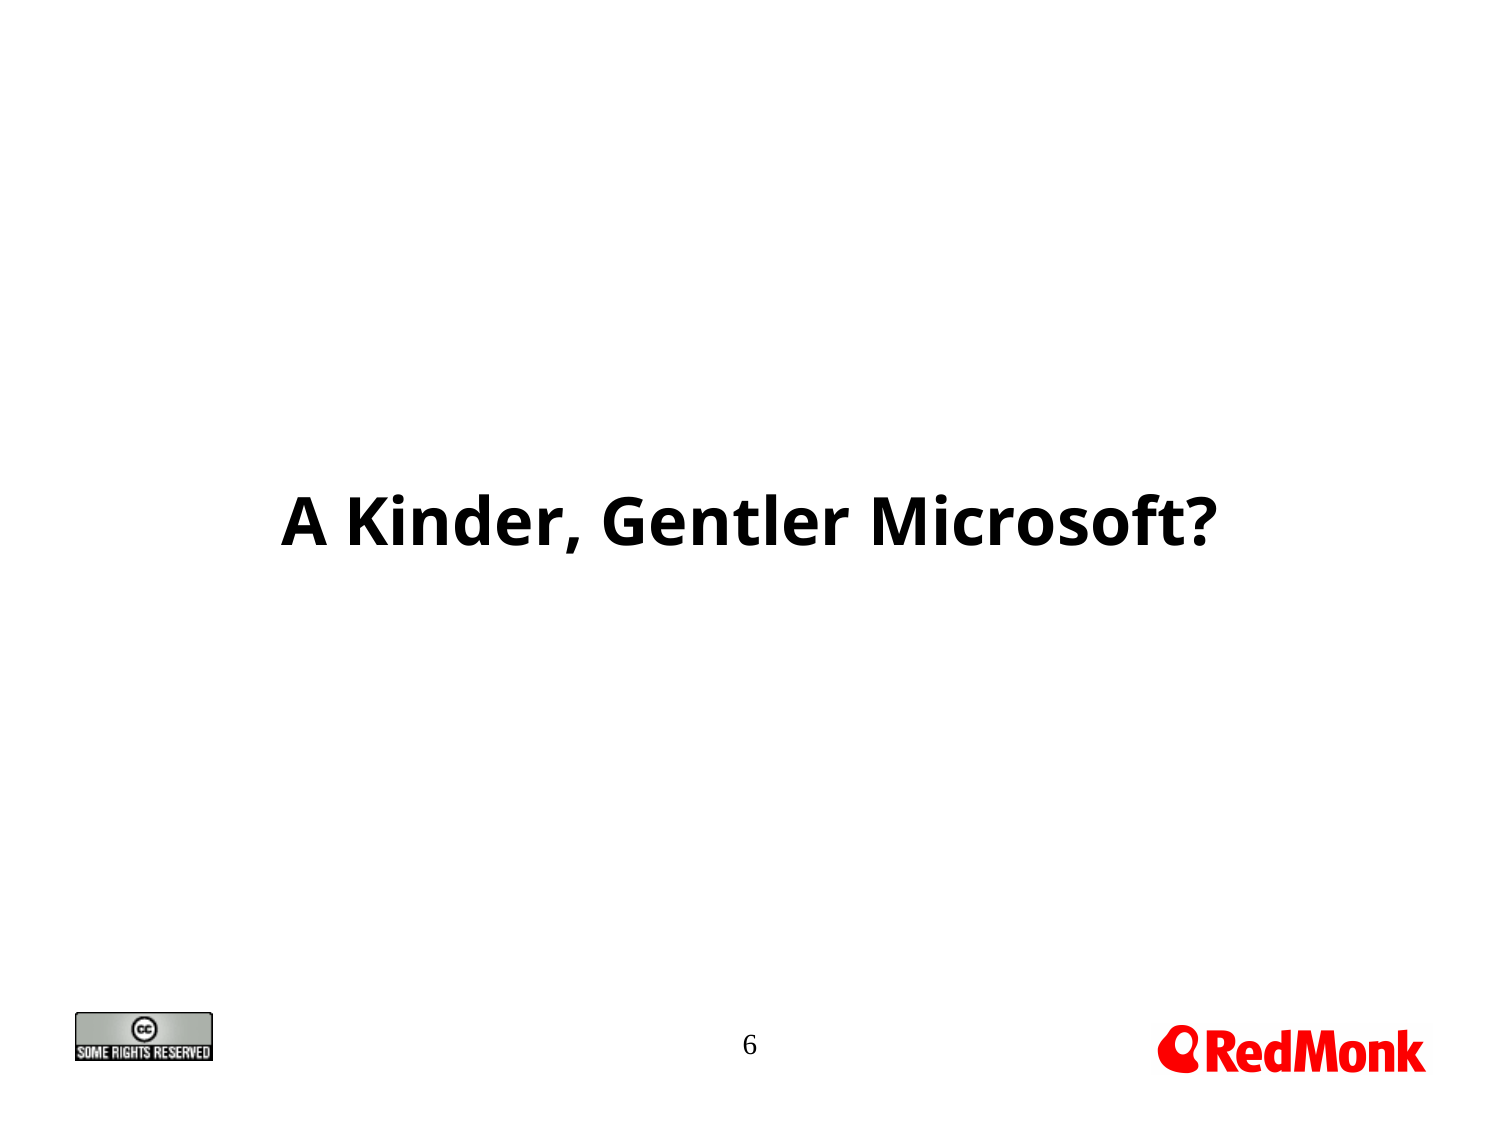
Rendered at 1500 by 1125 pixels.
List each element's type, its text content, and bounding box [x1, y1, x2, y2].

picture [75, 1012, 213, 1061]
picture [1151, 1023, 1433, 1075]
text_box A Kinder, Gentler Microsoft? [112, 470, 1388, 912]
